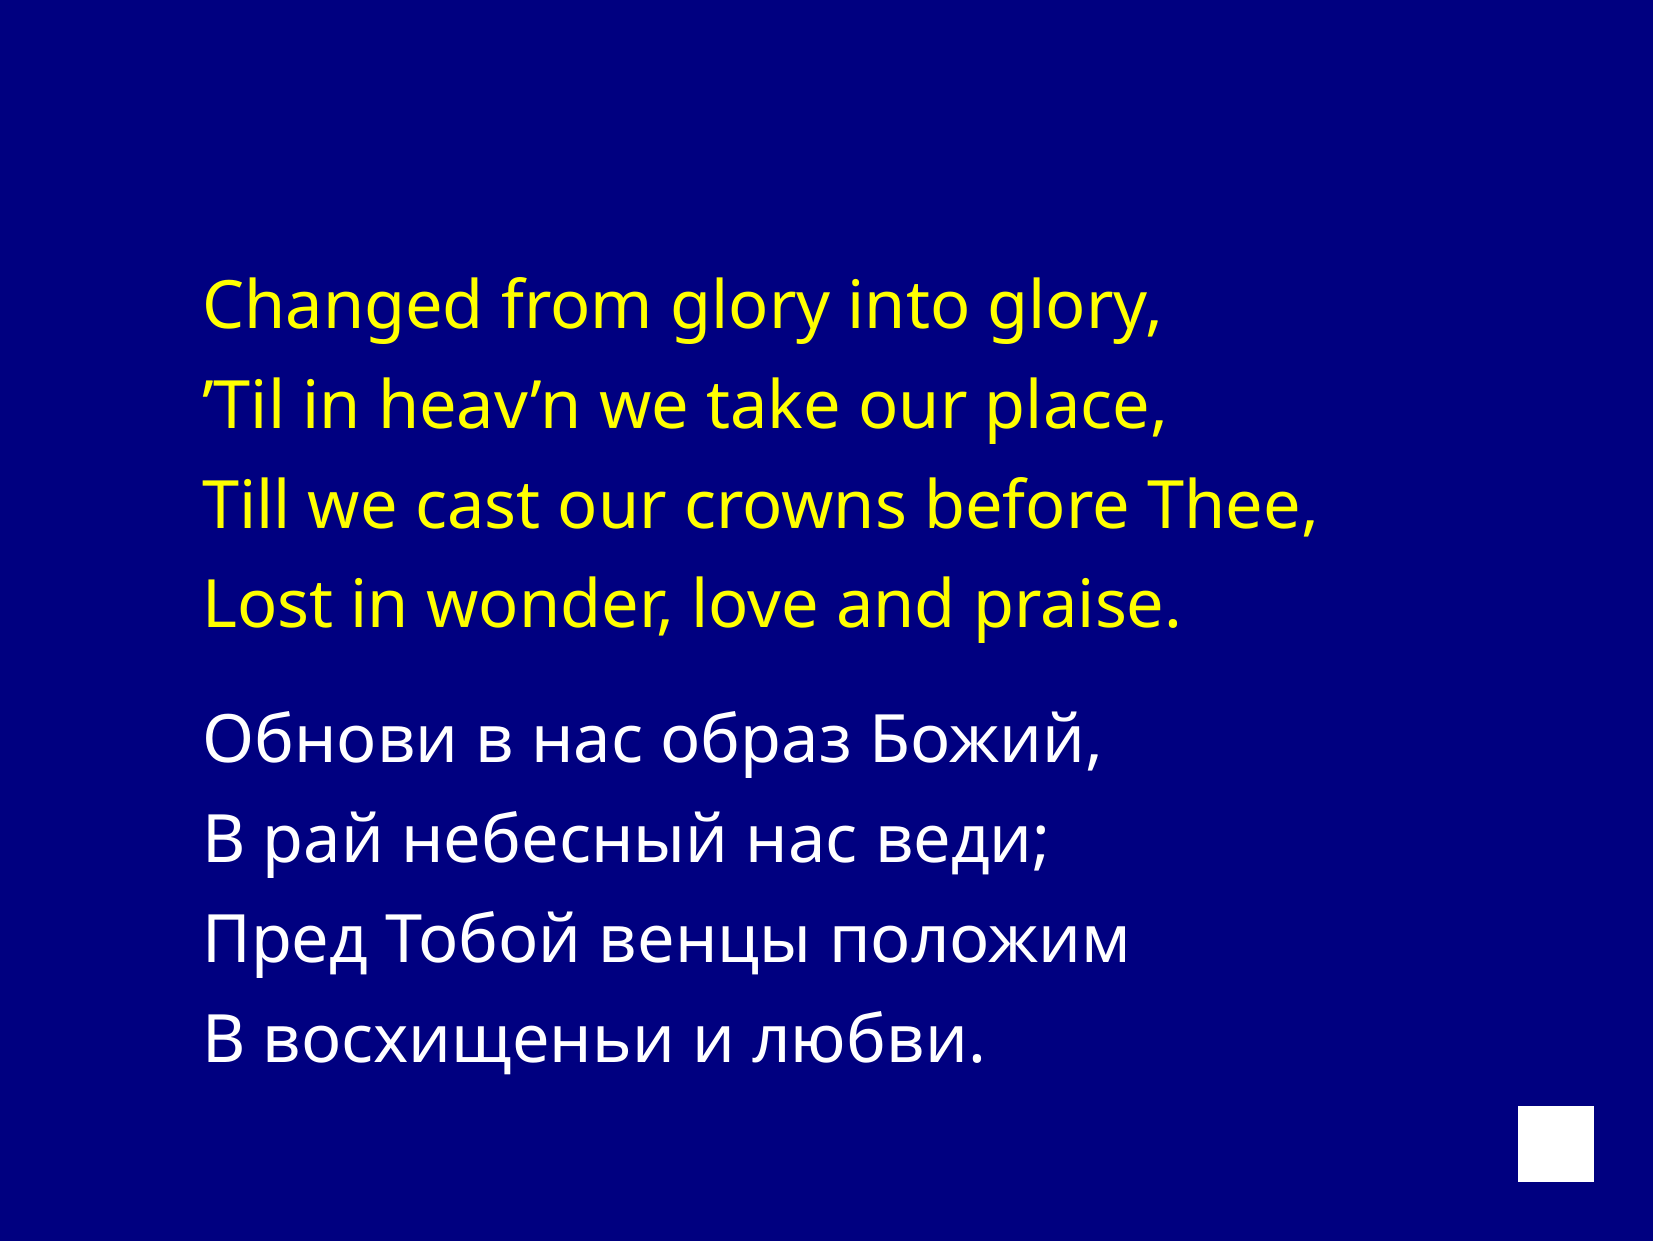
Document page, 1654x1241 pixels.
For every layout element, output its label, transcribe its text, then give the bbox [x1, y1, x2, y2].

text_box [1518, 1106, 1594, 1182]
text_box Changed from glory into glory, ’Til in heav’n we take our place, Till we cast our crowns before Thee, Lost in wonder, love and praise. [75, 150, 1576, 638]
text_box Обнови в нас образ Божий, В рай небесный нас веди; Пред Тобой венцы положим В восхищеньи и любви. [75, 675, 1576, 1163]
